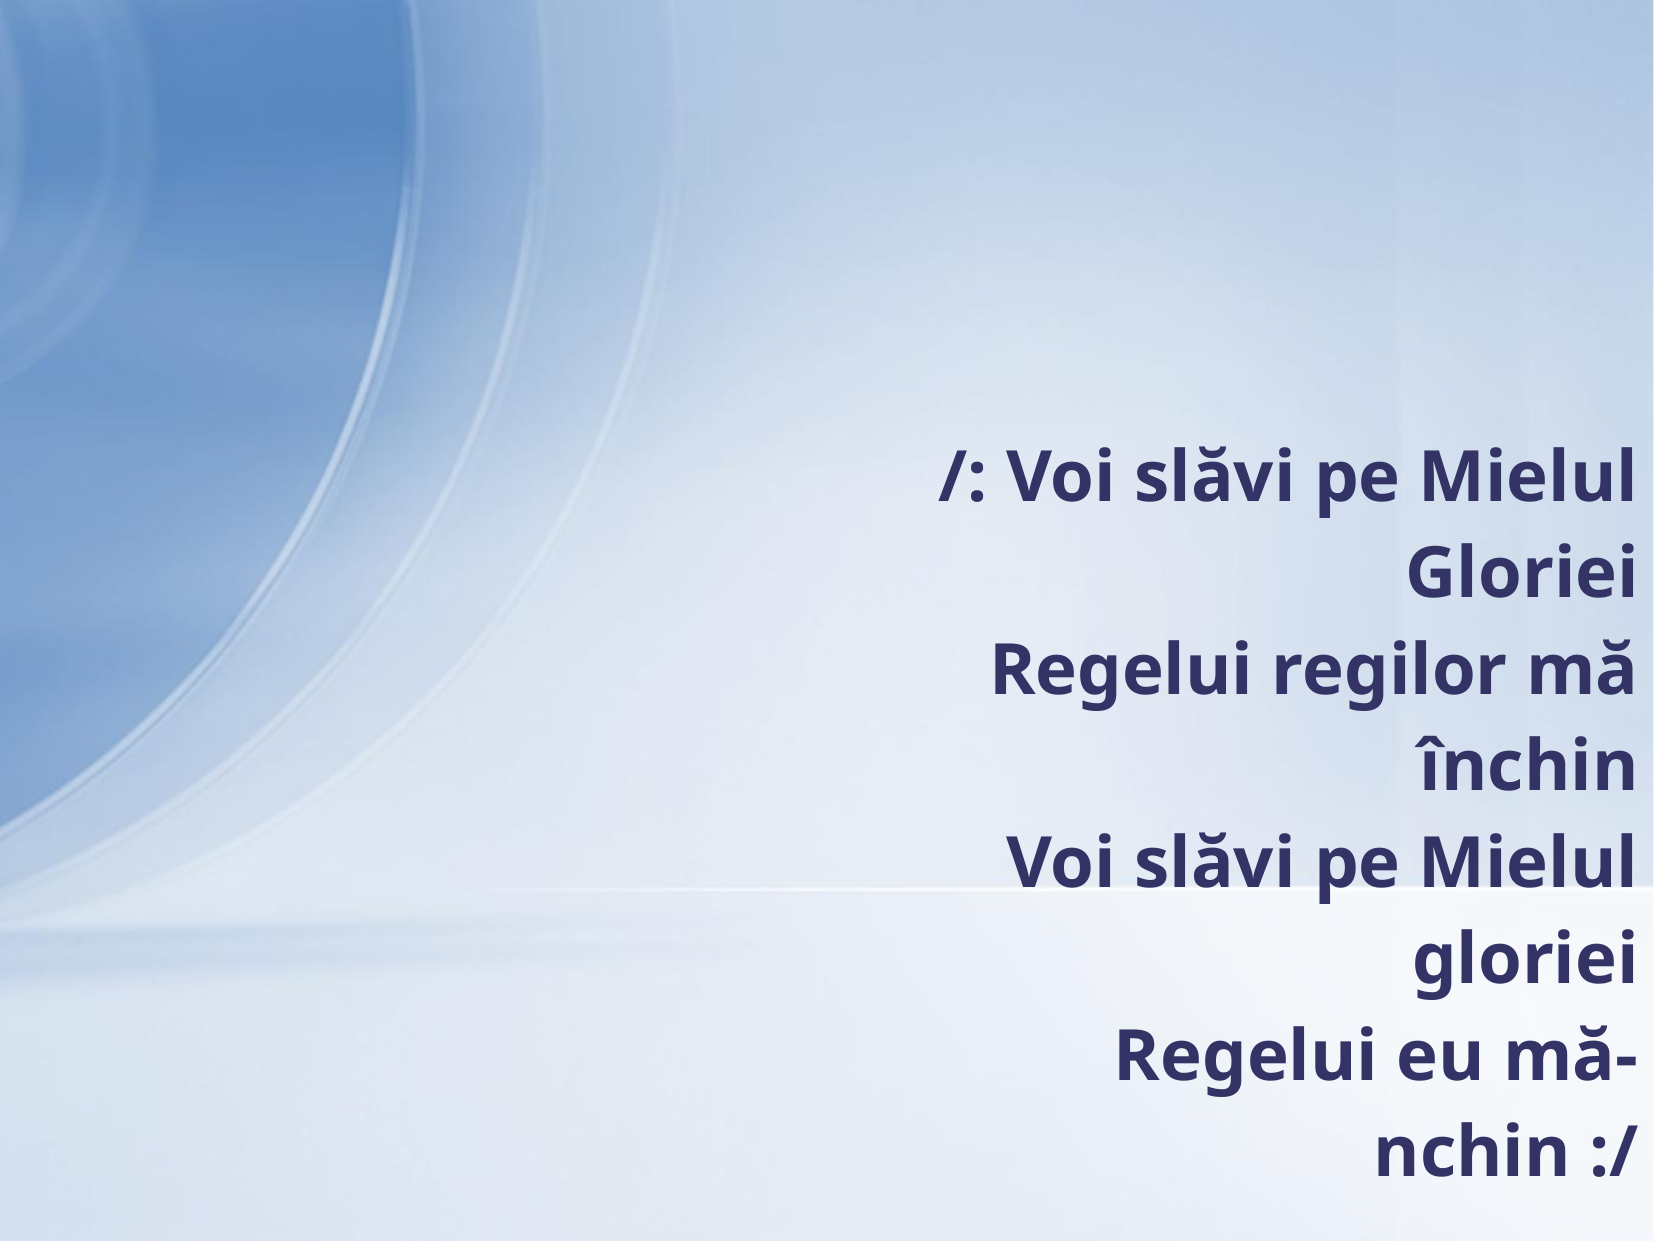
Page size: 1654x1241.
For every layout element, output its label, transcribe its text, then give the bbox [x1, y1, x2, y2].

picture [0, 0, 1654, 1241]
text_box /: Voi slăvi pe Mielul Gloriei Regelui regilor mă închin Voi slăvi pe Mielul gloriei Regelui eu mă-nchin :/ [797, 418, 1654, 804]
